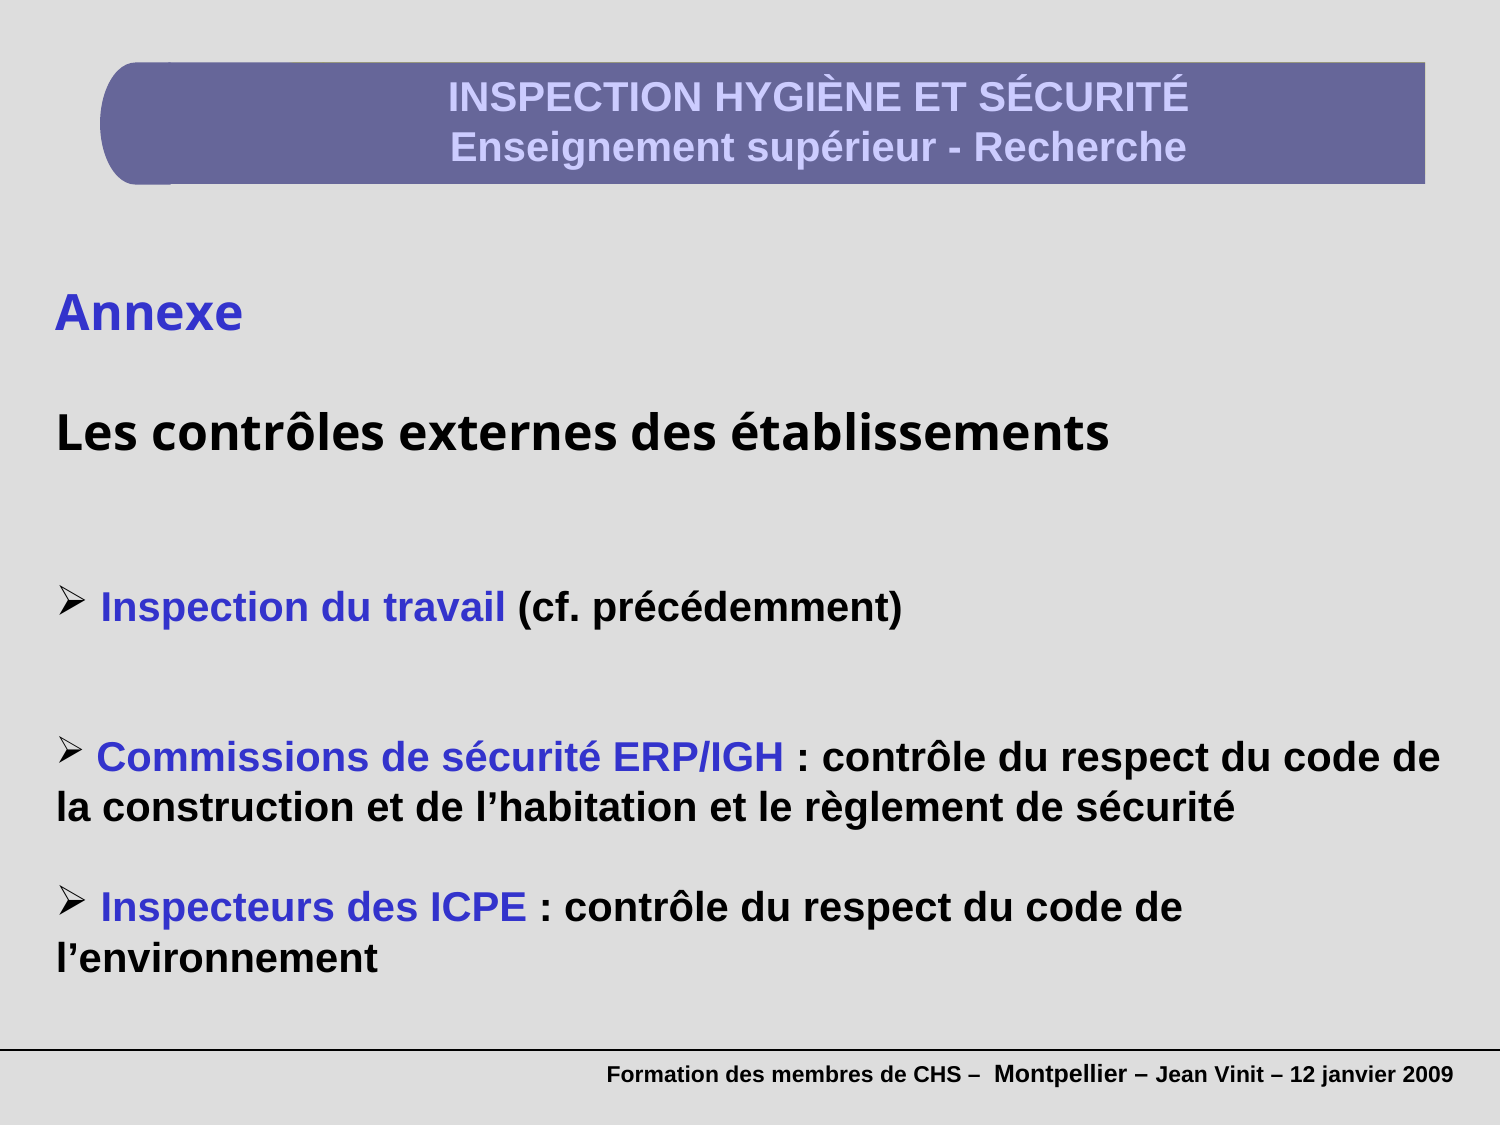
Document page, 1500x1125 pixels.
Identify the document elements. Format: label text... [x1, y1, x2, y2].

text_box Annexe Les contrôles externes des établissements Inspection du travail (cf. précédemment) Commissions de sécurité ERP/IGH : contrôle du respect du code de la construction et de l’habitation et le règlement de sécurité Inspecteurs des ICPE : contrôle du respect du code de l’environnement [41, 212, 1500, 1039]
